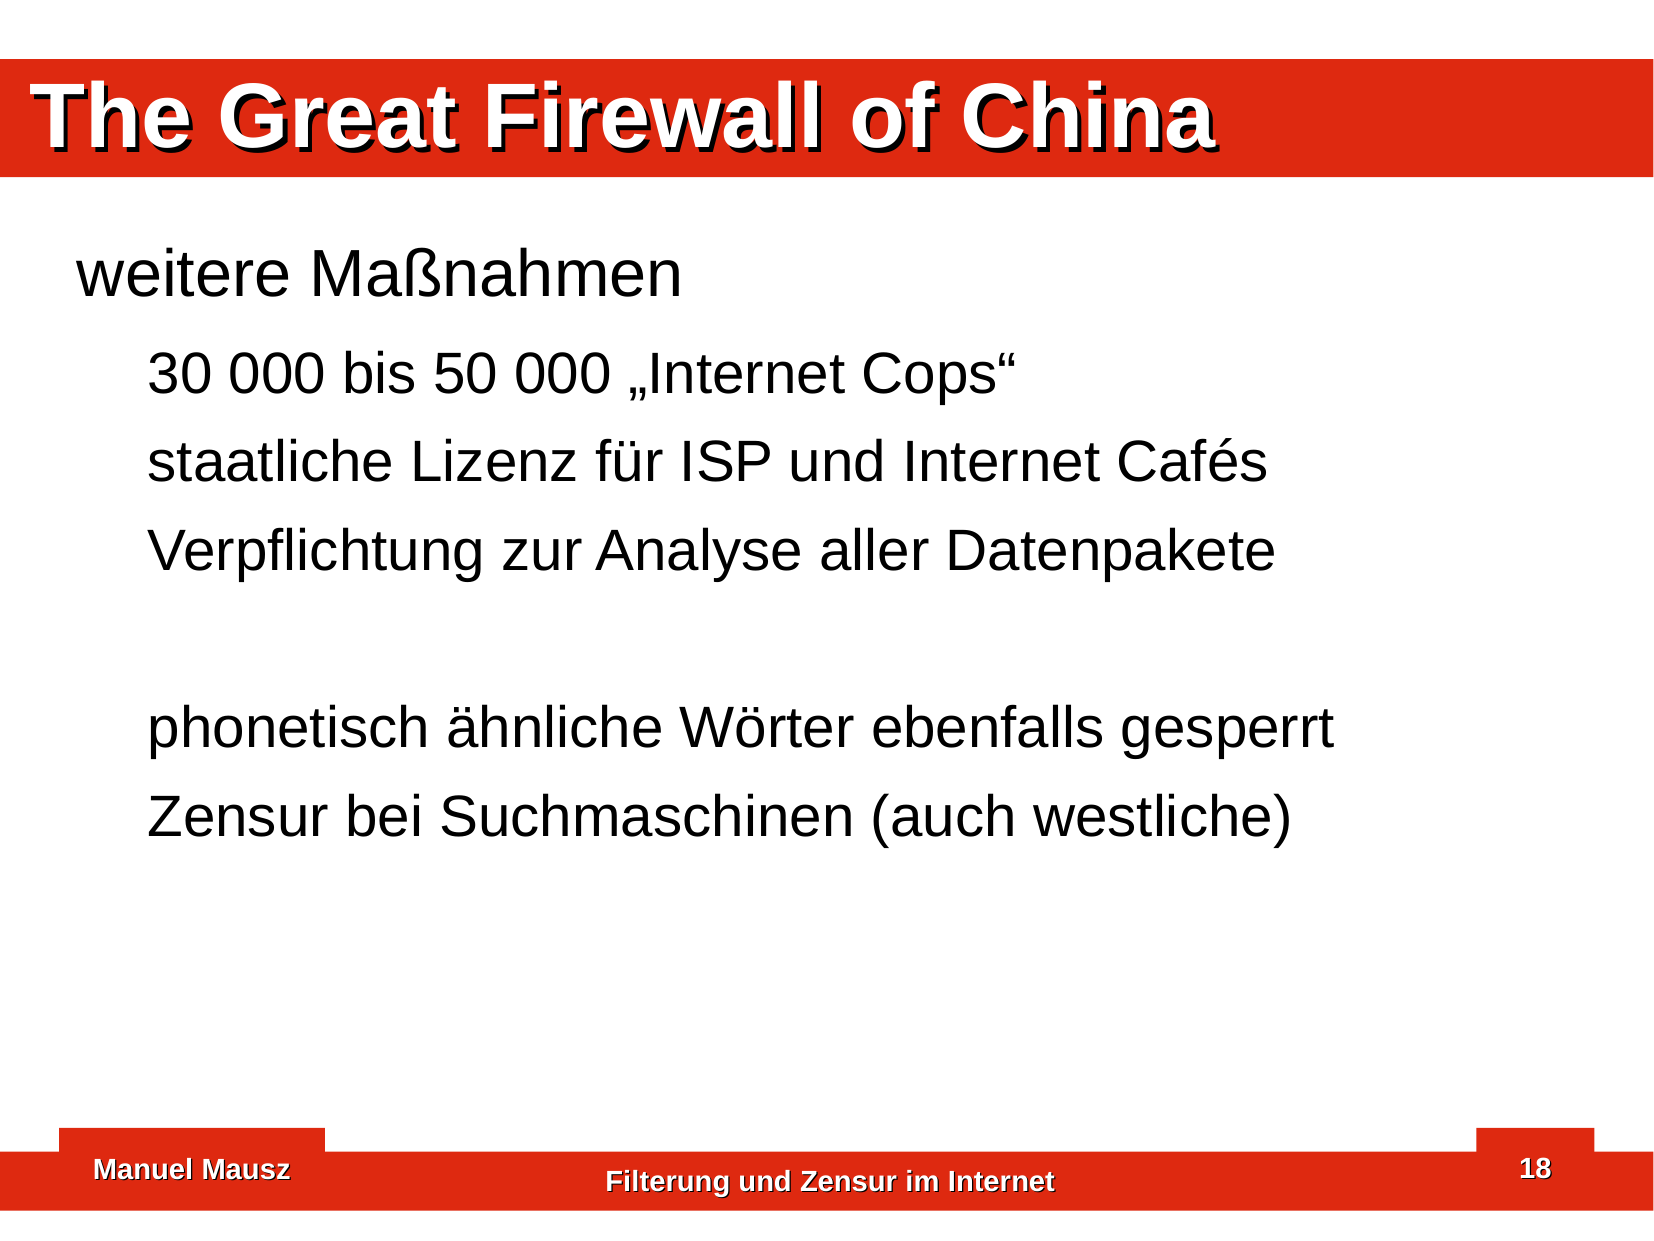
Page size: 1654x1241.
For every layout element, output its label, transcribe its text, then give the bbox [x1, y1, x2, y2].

list weitere Maßnahmen 30 000 bis 50 000 „Internet Cops“ staatliche Lizenz für ISP und Internet Cafés Verpflichtung zur Analyse aller Datenpakete phonetisch ähnliche Wörter ebenfalls gesperrt Zensur bei Suchmaschinen (auch westliche) [76, 236, 1595, 1040]
title The Great Firewall of China [29, 64, 1625, 168]
